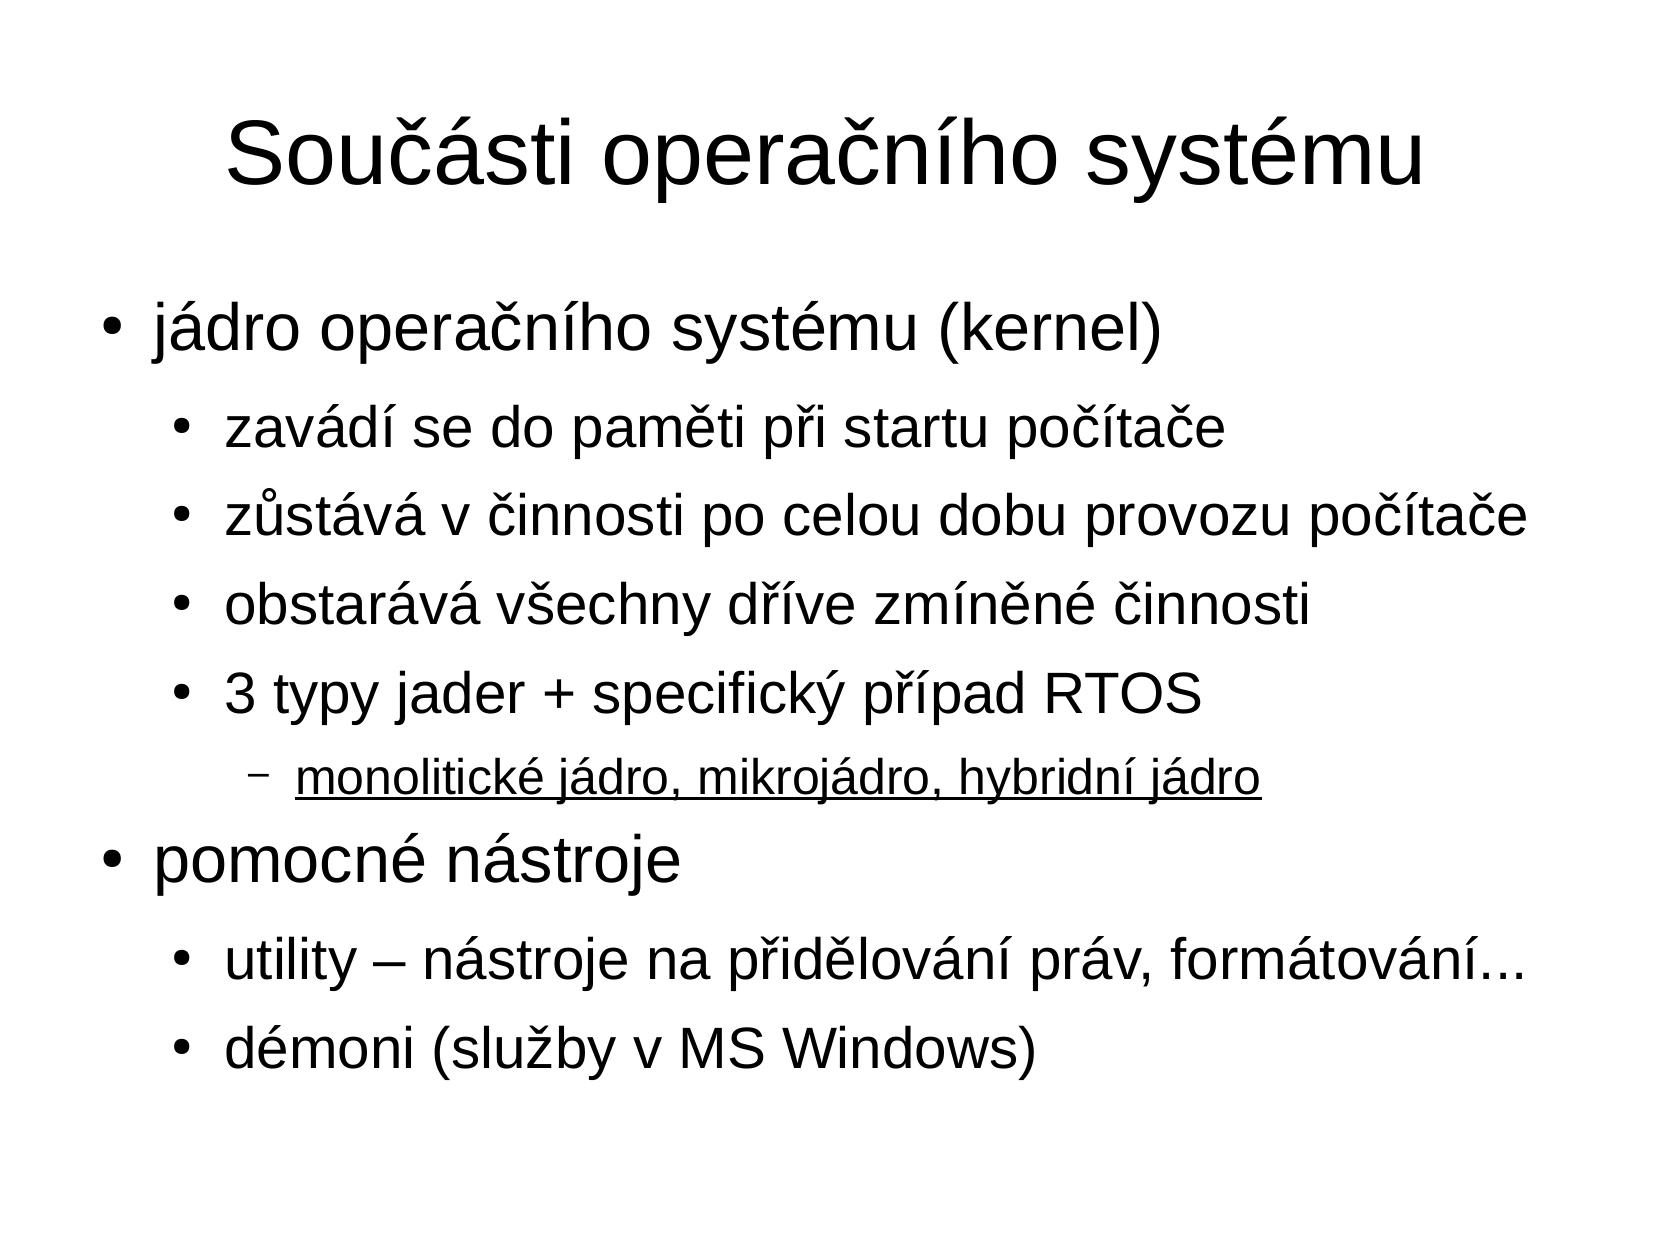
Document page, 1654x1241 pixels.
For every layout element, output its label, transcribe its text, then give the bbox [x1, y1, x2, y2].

list jádro operačního systému (kernel) zavádí se do paměti při startu počítače zůstává v činnosti po celou dobu provozu počítače obstarává všechny dříve zmíněné činnosti 3 typy jader + specifický případ RTOS monolitické jádro, mikrojádro, hybridní jádro pomocné nástroje utility – nástroje na přidělování práv, formátování... démoni (služby v MS Windows) [82, 290, 1571, 1094]
title Součásti operačního systému [82, 56, 1571, 250]
